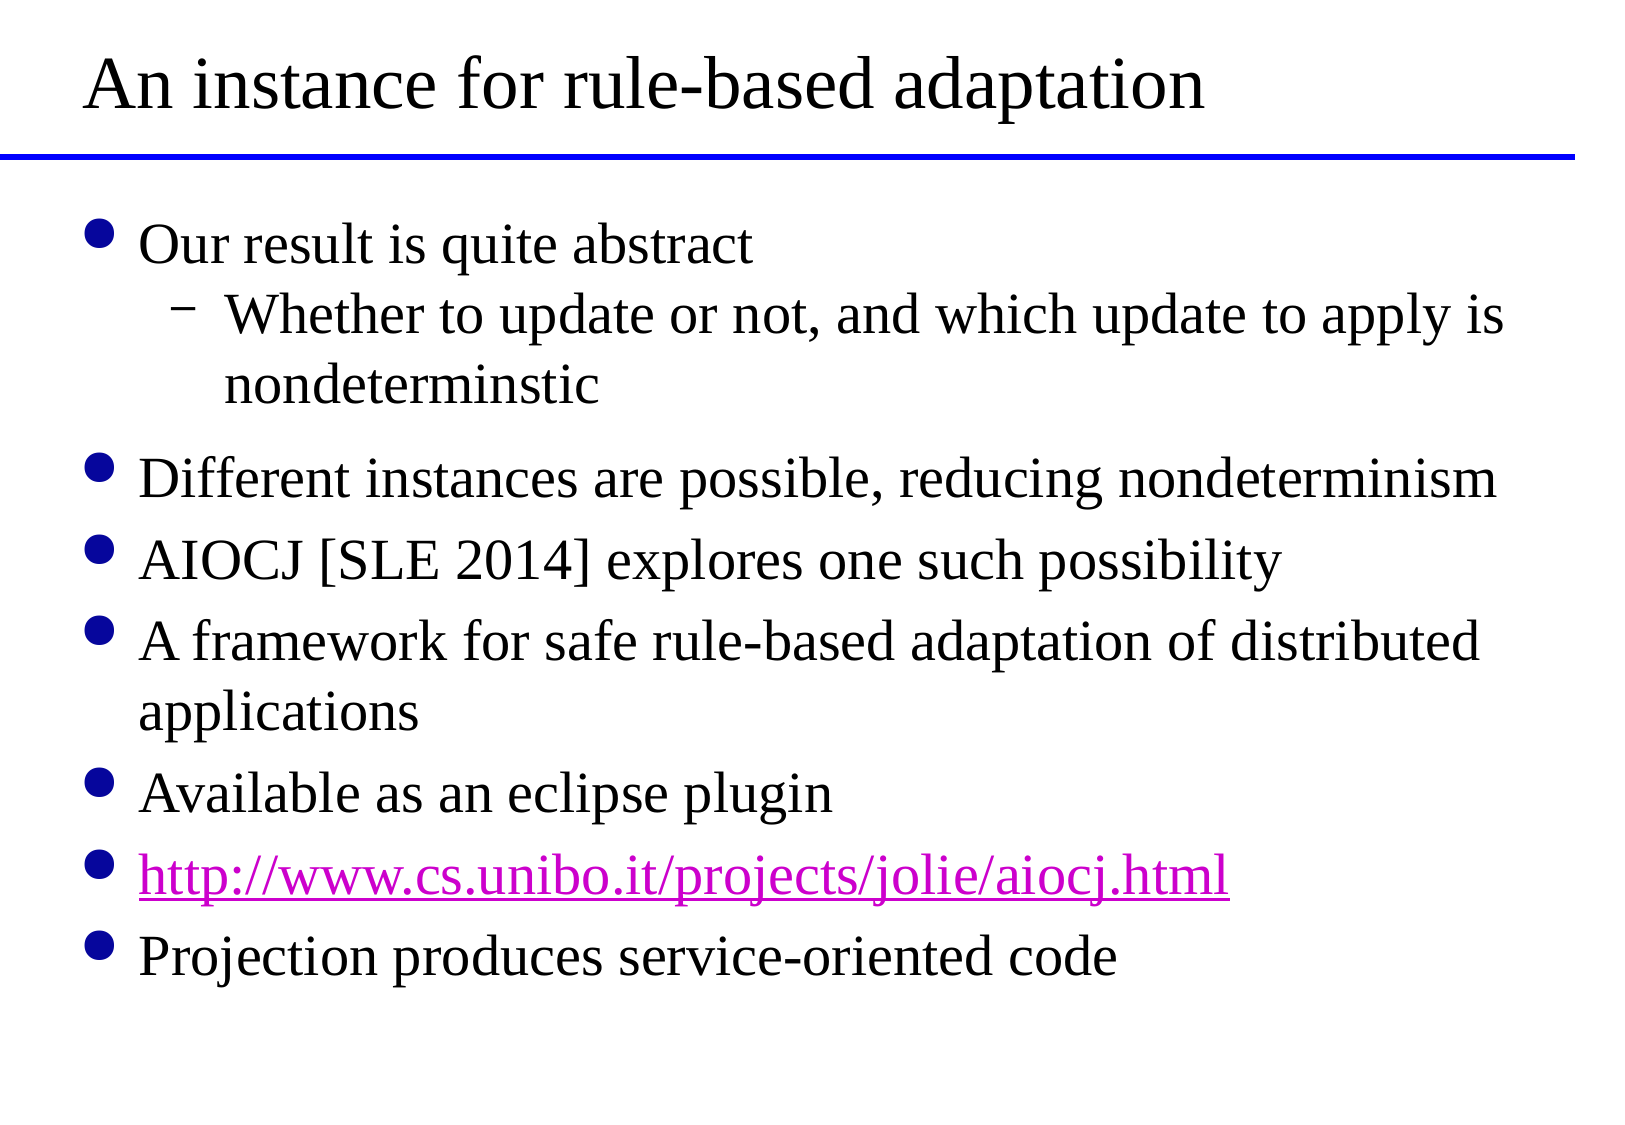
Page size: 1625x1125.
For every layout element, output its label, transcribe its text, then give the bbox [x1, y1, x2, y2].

list Our result is quite abstract Whether to update or not, and which update to apply is nondeterminstic Different instances are possible, reducing nondeterminism AIOCJ [SLE 2014] explores one such possibility A framework for safe rule-based adaptation of distributed applications Available as an eclipse plugin http://www.cs.unibo.it/projects/jolie/aiocj.html Projection produces service-oriented code [67, 198, 1546, 1061]
title An instance for rule-based adaptation [67, 27, 1544, 131]
